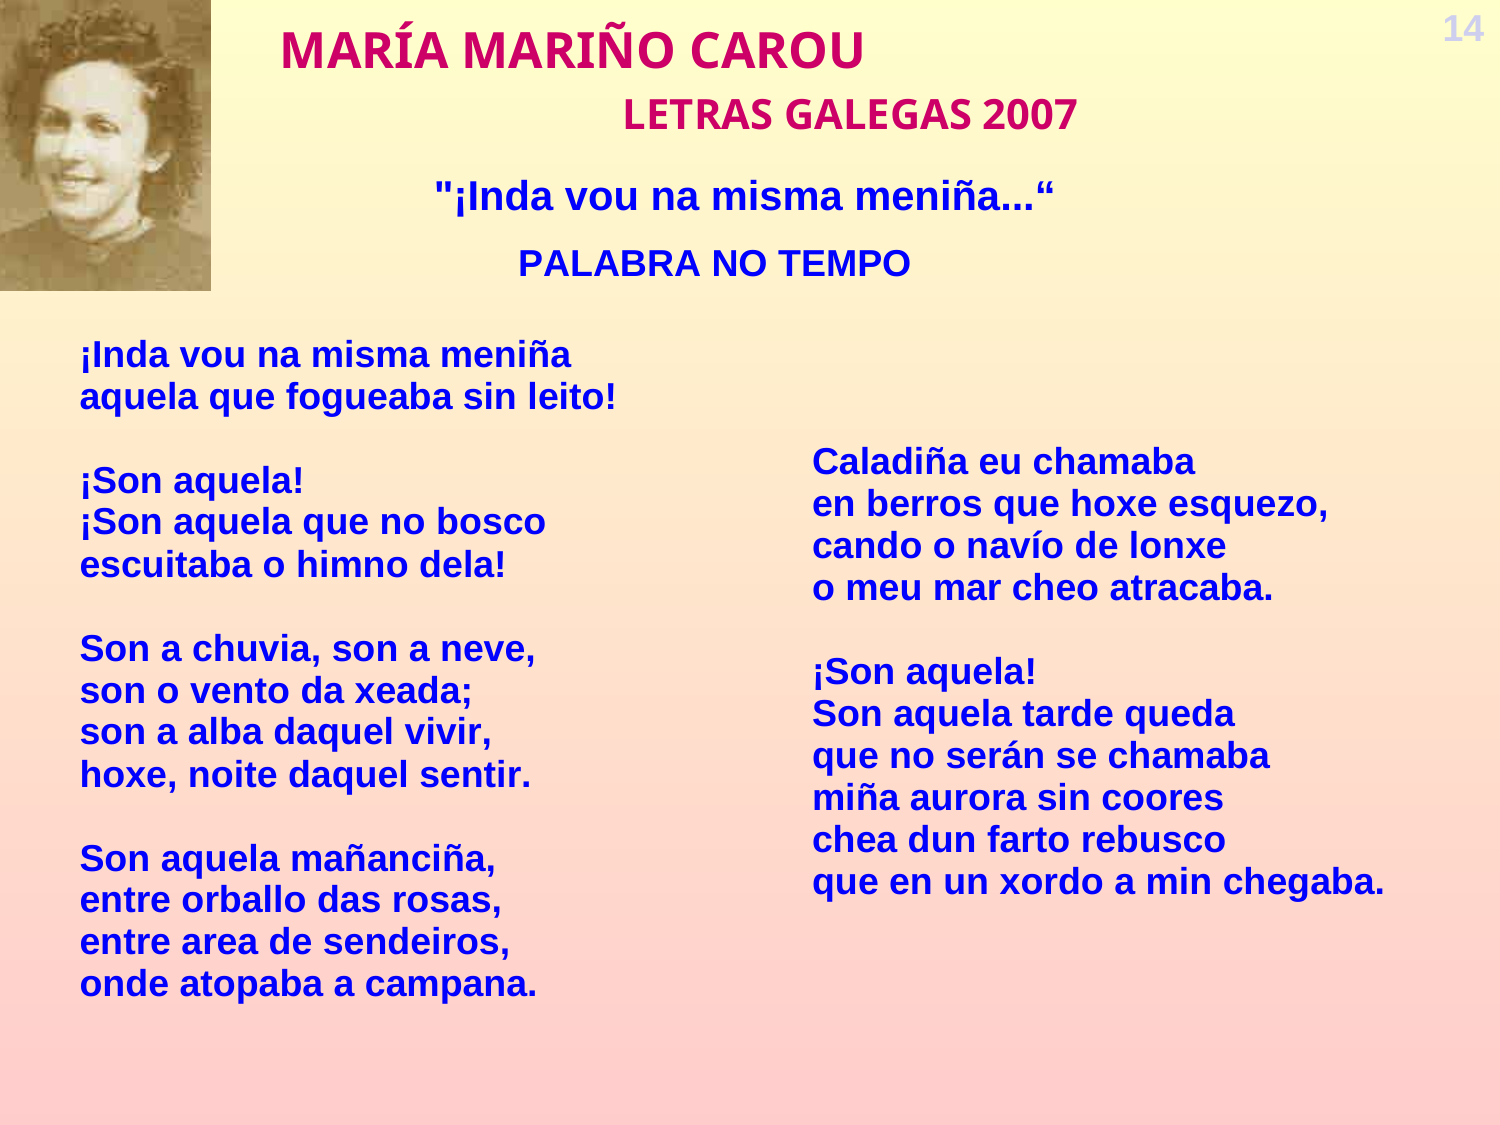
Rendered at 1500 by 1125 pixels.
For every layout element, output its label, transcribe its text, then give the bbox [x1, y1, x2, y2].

text_box MARÍA MARIÑO CAROU [265, 7, 975, 91]
text_box ¡Inda vou na misma meniña aquela que fogueaba sin leito! ¡Son aquela! ¡Son aquela que no bosco escuitaba o himno dela! Son a chuvia, son a neve, son o vento da xeada; son a alba daquel vivir, hoxe, noite daquel sentir. Son aquela mañanciña, entre orballo das rosas, entre area de sendeiros, onde atopaba a campana. [64, 325, 691, 1013]
text_box "¡Inda vou na misma meniña...“ PALABRA NO TEMPO [419, 164, 1117, 293]
text_box Caladiña eu chamaba en berros que hoxe esquezo, cando o navío de lonxe o meu mar cheo atracaba. ¡Son aquela! Son aquela tarde queda que no serán se chamaba miña aurora sin coores chea dun farto rebusco que en un xordo a min chegaba. [797, 432, 1412, 910]
picture [0, 0, 211, 291]
text_box LETRAS GALEGAS 2007 [608, 77, 1247, 150]
text_box 14 [1427, 0, 1500, 58]
